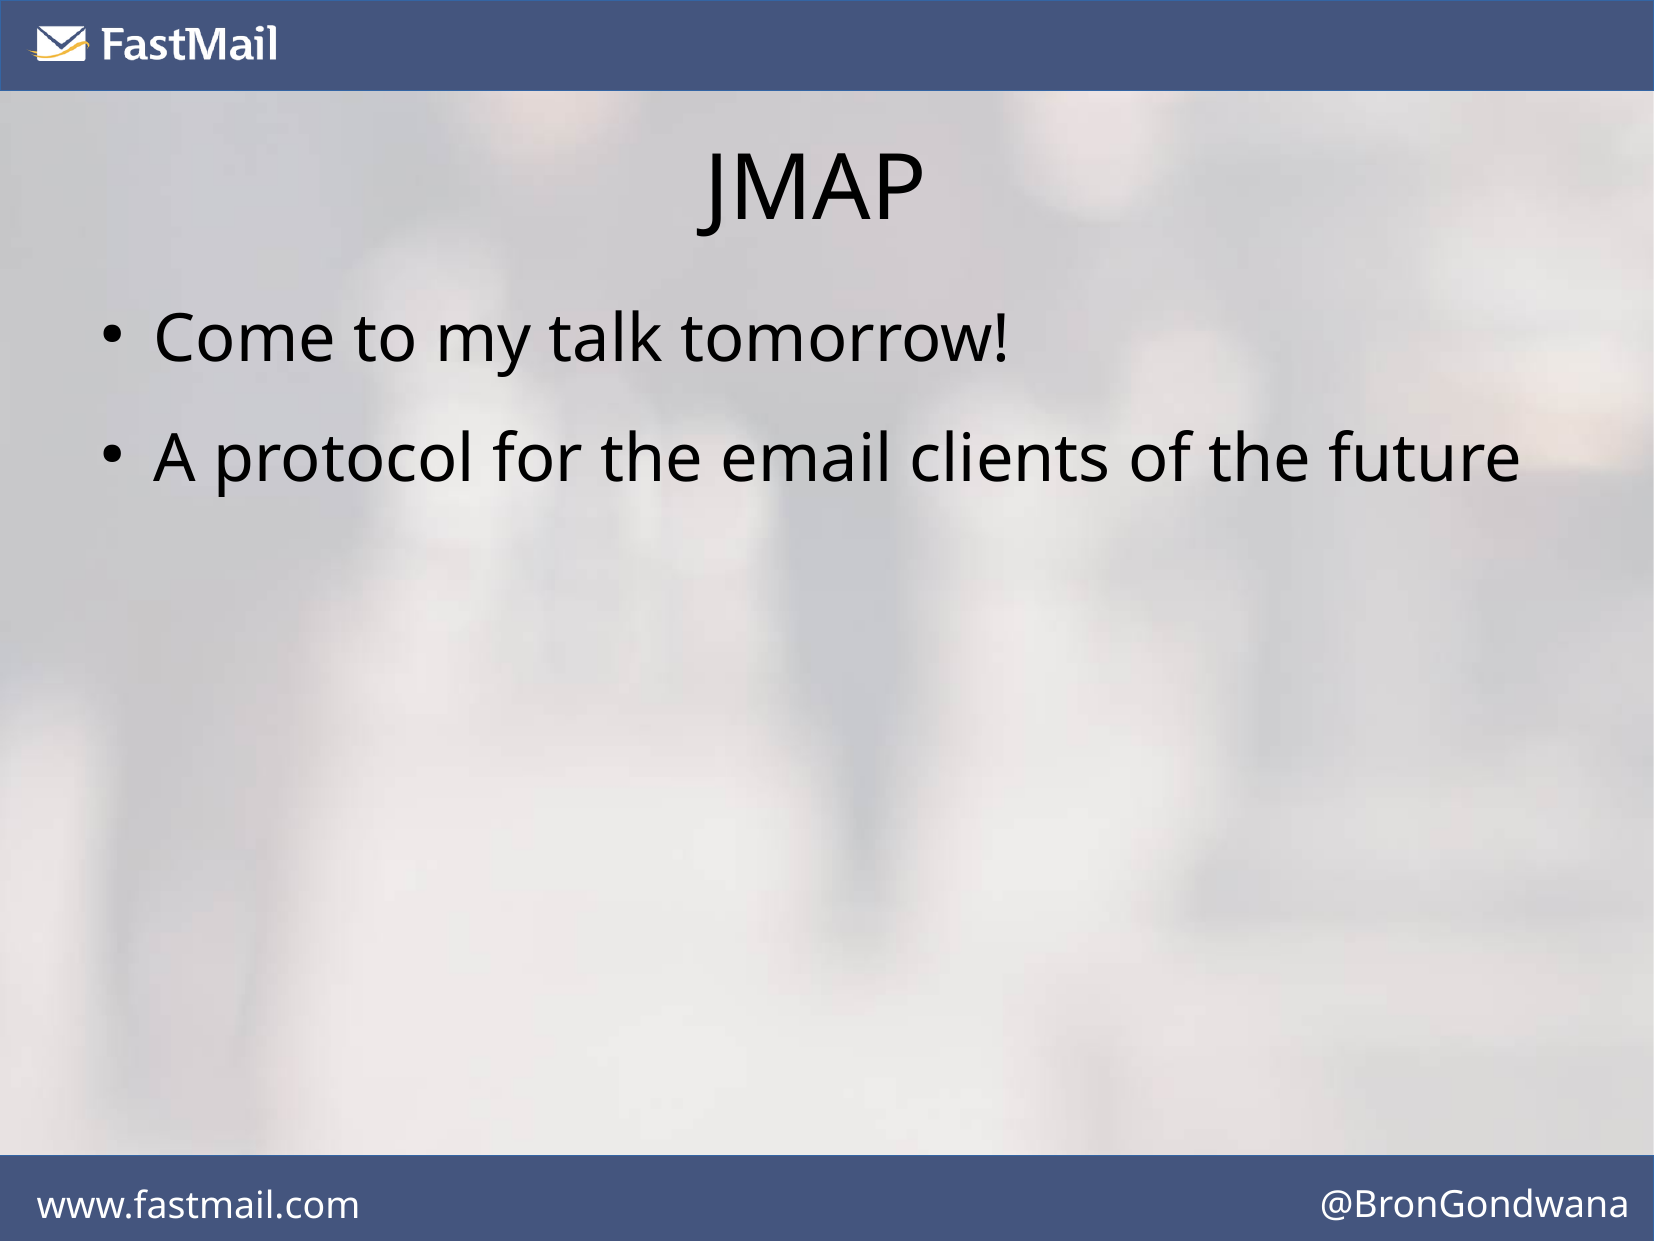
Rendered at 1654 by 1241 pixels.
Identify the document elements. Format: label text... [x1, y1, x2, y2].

picture [0, 91, 1654, 1155]
list Come to my talk tomorrow! A protocol for the email clients of the future [82, 290, 1571, 1010]
picture [26, 8, 302, 78]
title JMAP [71, 101, 1561, 267]
